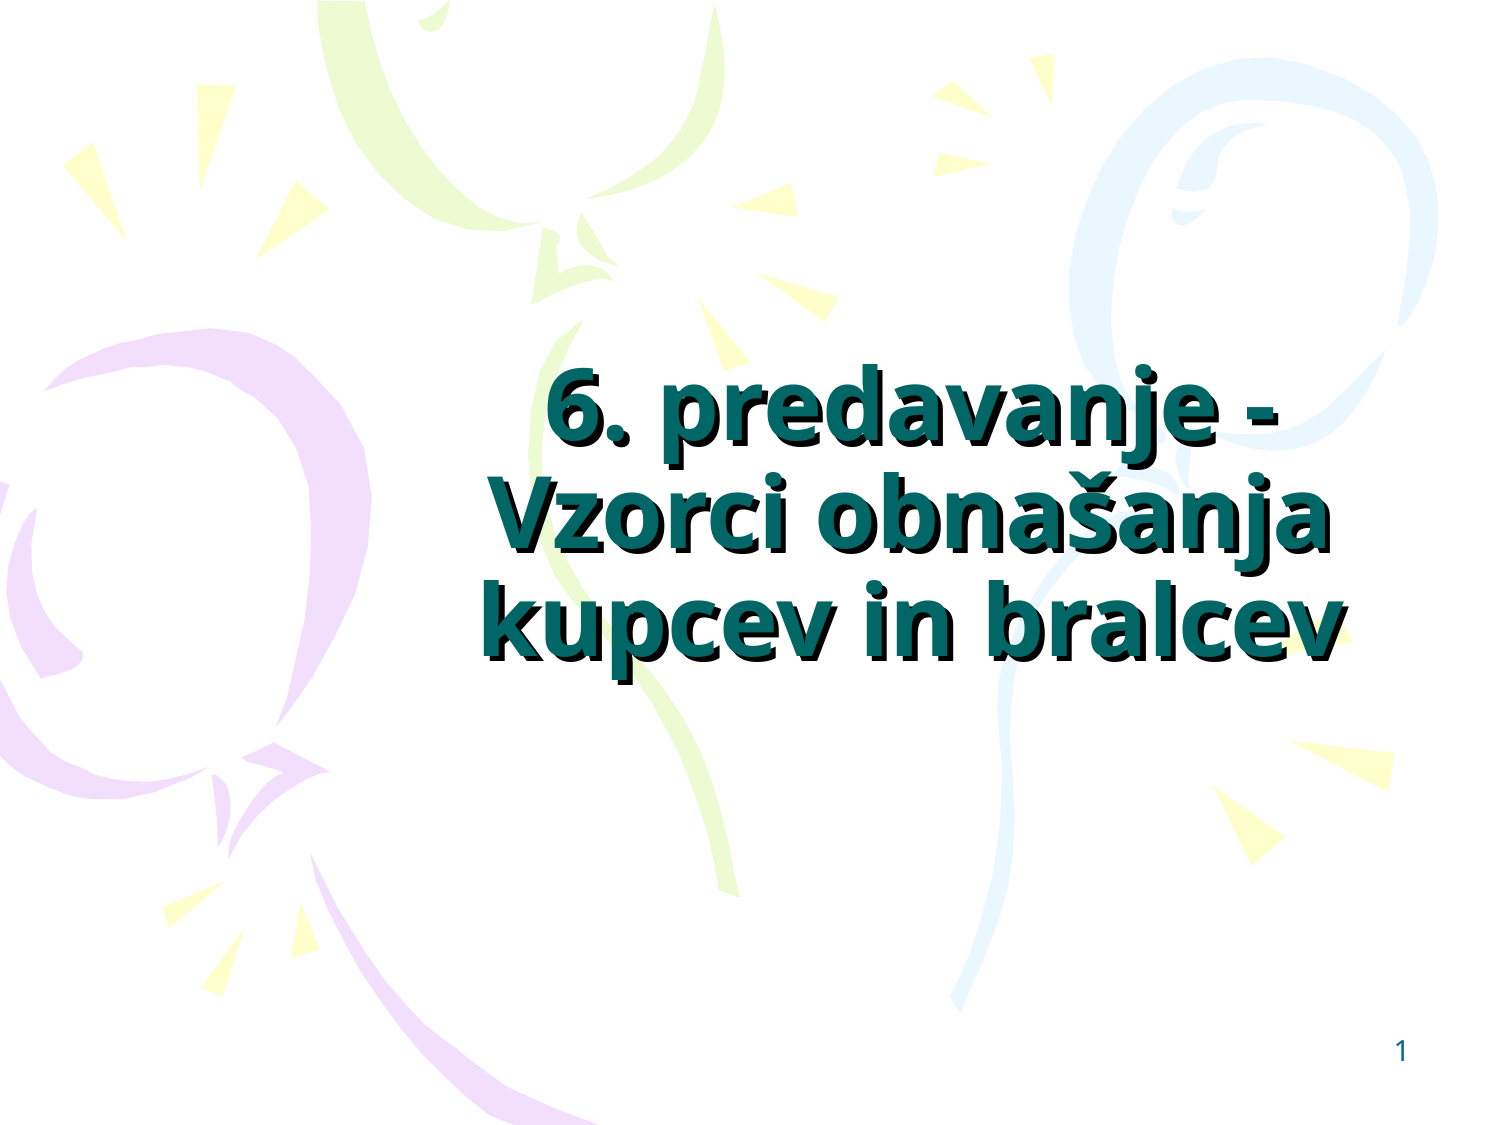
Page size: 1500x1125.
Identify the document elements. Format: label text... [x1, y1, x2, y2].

title 6. predavanje - Vzorci obnašanja kupcev in bralcev [402, 97, 1419, 686]
